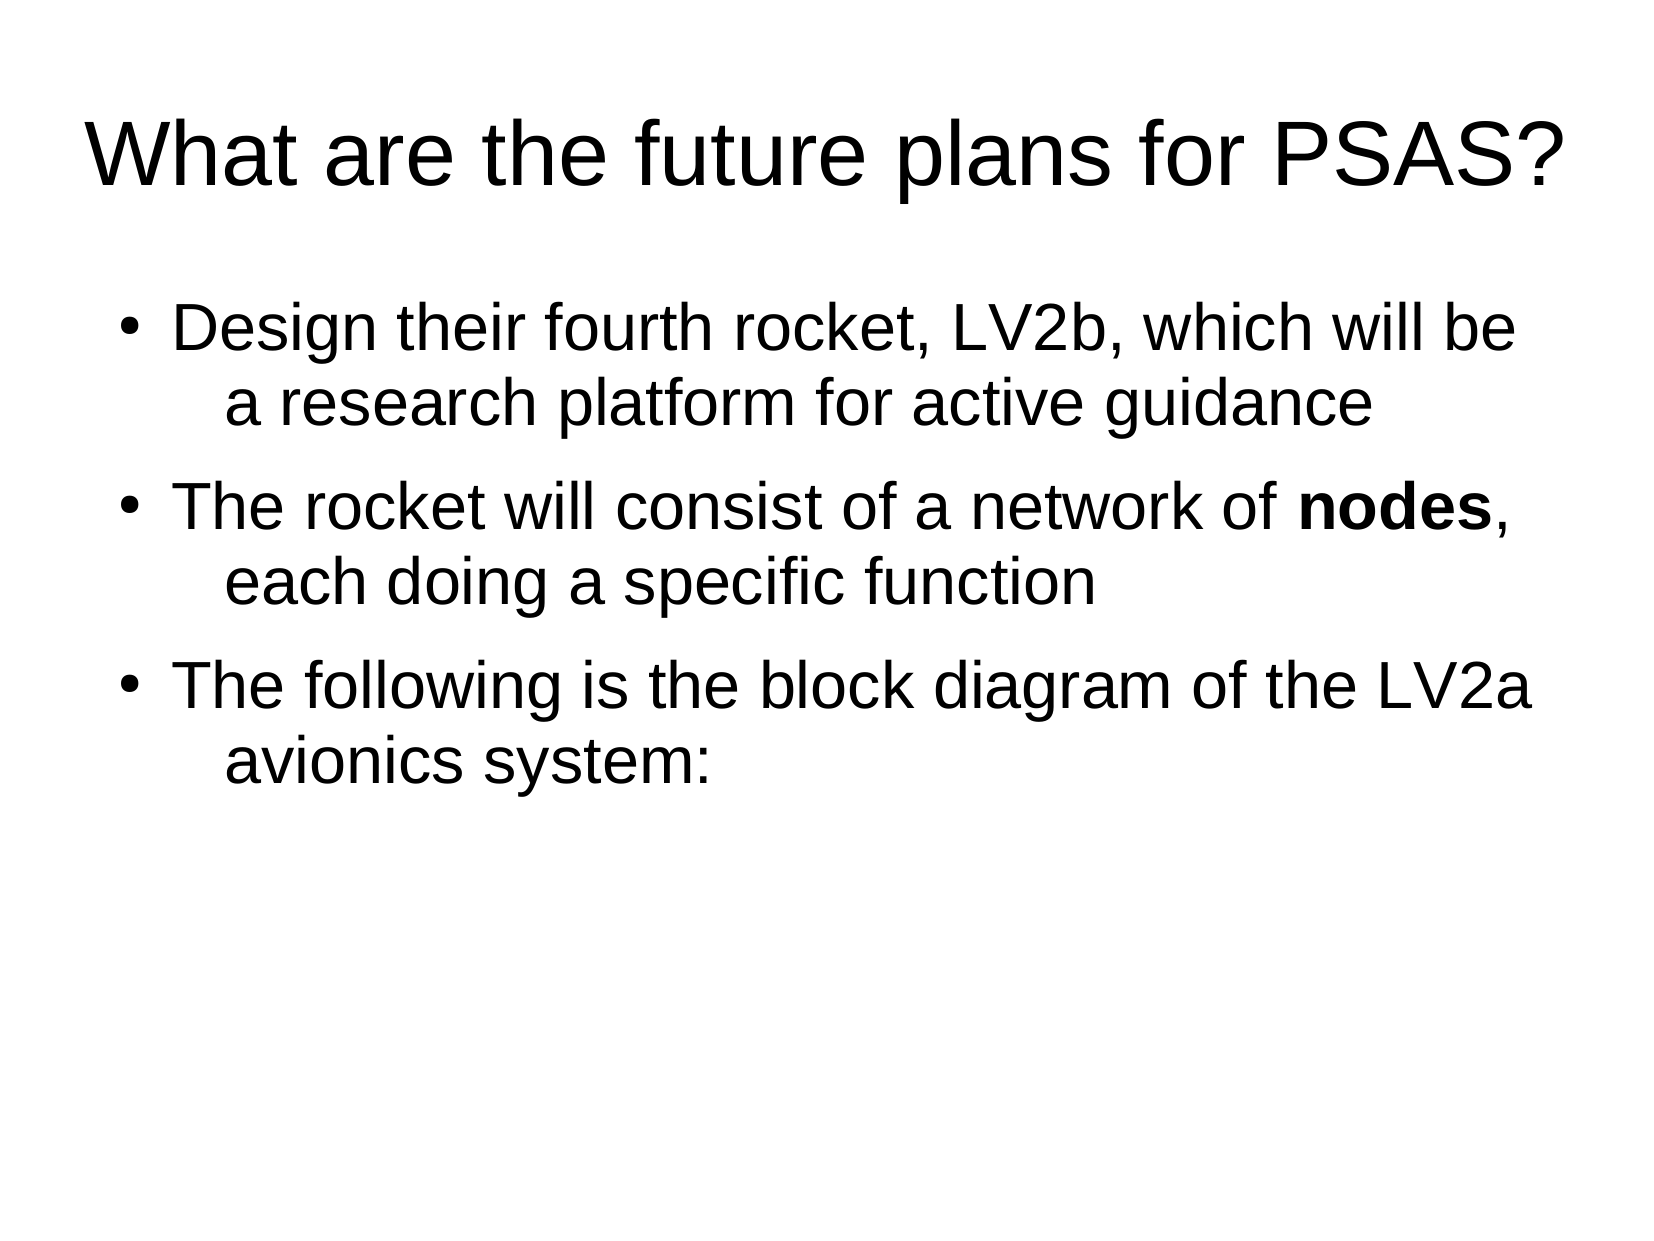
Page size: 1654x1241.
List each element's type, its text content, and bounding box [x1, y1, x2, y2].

title What are the future plans for PSAS? [82, 49, 1571, 257]
list Design their fourth rocket, LV2b, which will be a research platform for active guidance The rocket will consist of a network of nodes, each doing a specific function The following is the block diagram of the LV2a avionics system: [82, 290, 1571, 1109]
